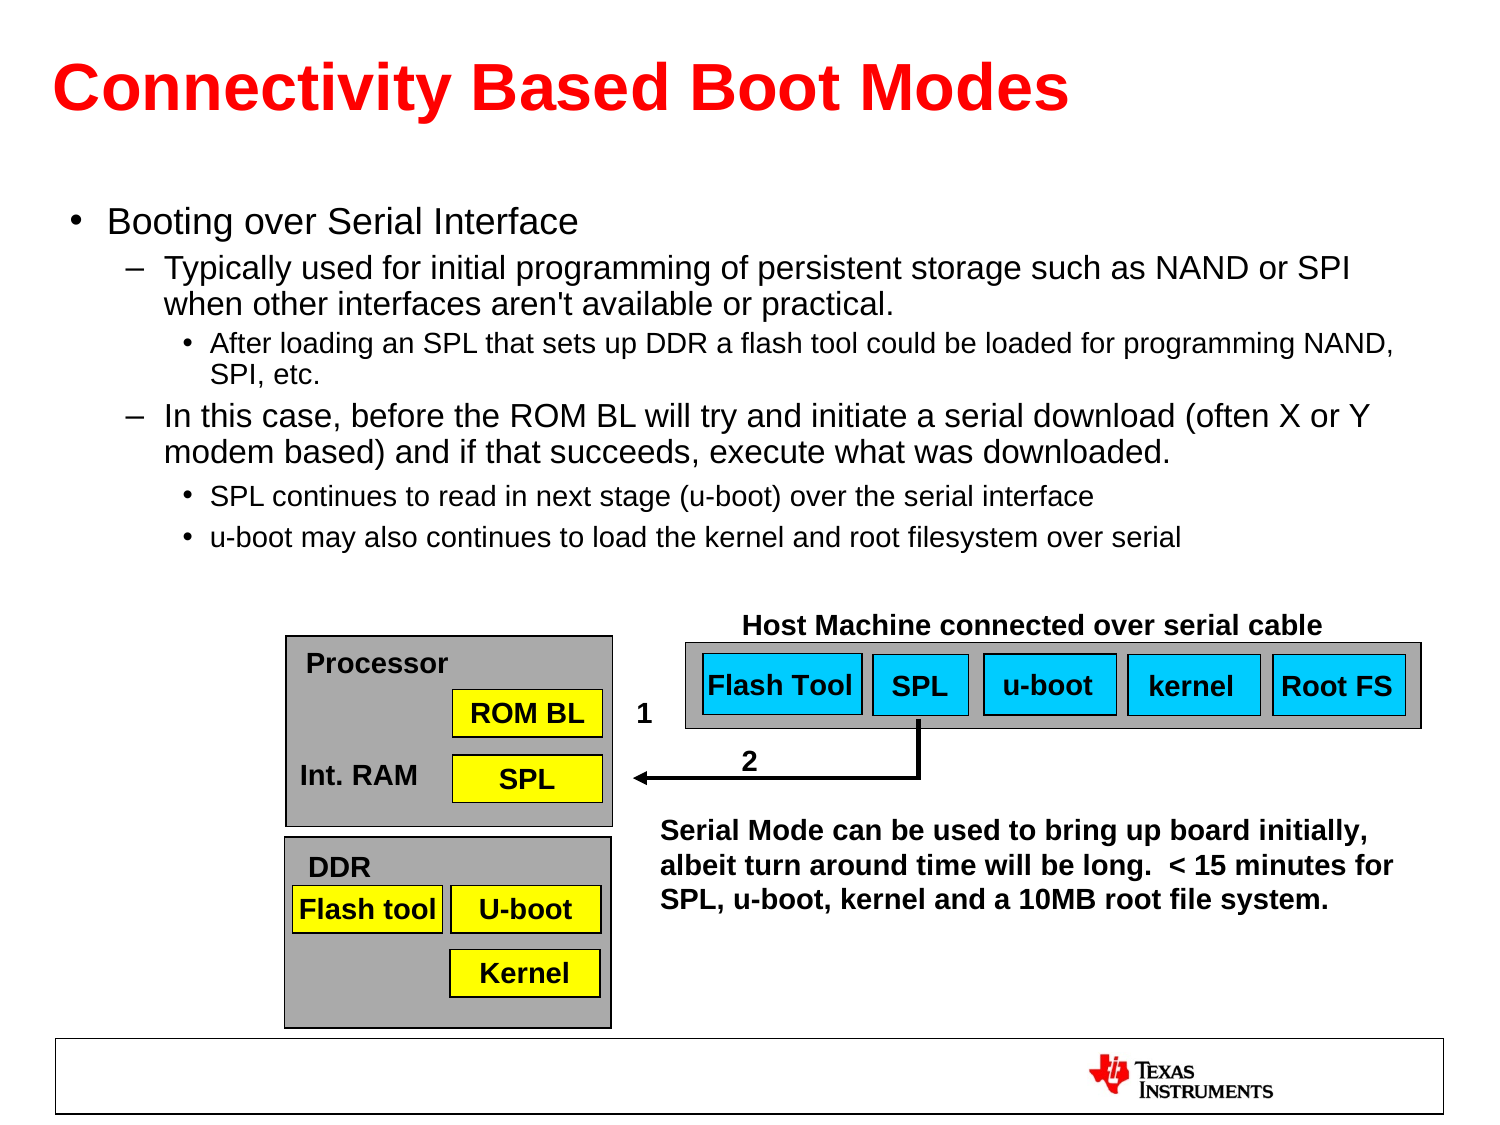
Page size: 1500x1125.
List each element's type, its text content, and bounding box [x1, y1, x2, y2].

text_box SPL [483, 752, 571, 803]
title Connectivity Based Boot Modes [37, 23, 1426, 158]
text_box SPL [876, 659, 964, 710]
text_box Serial Mode can be used to bring up board initially, albeit turn around time will be long. < 15 minutes for SPL, u-boot, kernel and a 10MB root file system. [645, 803, 1462, 924]
text_box ROM BL [455, 686, 600, 738]
picture [1087, 1052, 1274, 1099]
text_box 1 [621, 686, 668, 738]
text_box U-boot [463, 882, 588, 934]
list Booting over Serial Interface Typically used for initial programming of persistent storage such as NAND or SPI when other interfaces aren't available or practical. After loading an SPL that sets up DDR a flash tool could be loaded for programming NAND, SPI, etc. In this case, before the ROM BL will try and initiate a serial download (often X or Y modem based) and if that succeeds, execute what was downloaded. SPL continues to read in next stage (u-boot) over the serial interface u-boot may also continues to load the kernel and root filesystem over serial [54, 194, 1444, 623]
text_box [285, 635, 613, 827]
text_box [685, 642, 1421, 729]
text_box Root FS [1266, 659, 1408, 711]
text_box Flash tool [284, 882, 452, 934]
text_box Host Machine connected over serial cable [727, 598, 1339, 650]
text_box u-boot [987, 659, 1108, 710]
text_box kernel [1133, 659, 1250, 710]
text_box 2 [726, 734, 774, 785]
text_box Processor [291, 637, 464, 688]
text_box [284, 837, 612, 1028]
text_box Kernel [464, 946, 586, 998]
text_box DDR [293, 840, 386, 882]
text_box Int. RAM [285, 748, 434, 800]
text_box Flash Tool [692, 658, 869, 709]
